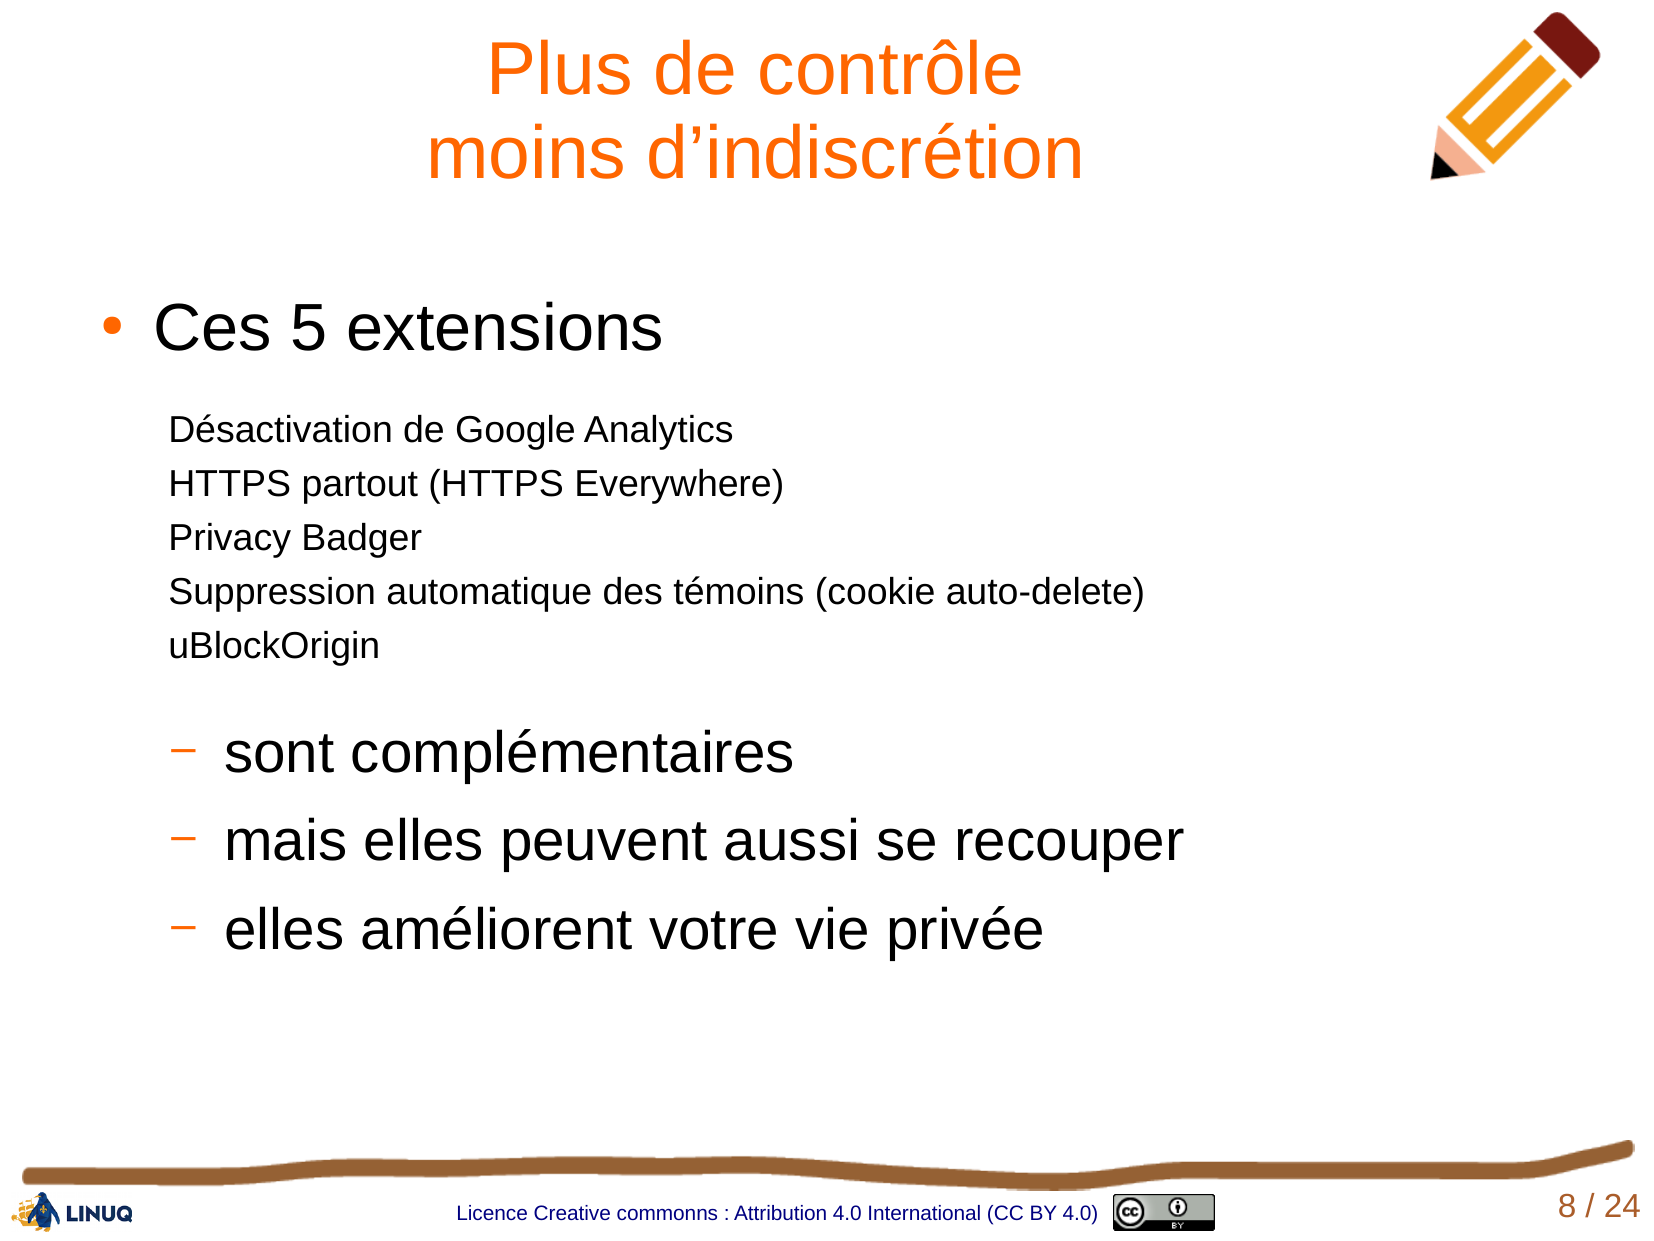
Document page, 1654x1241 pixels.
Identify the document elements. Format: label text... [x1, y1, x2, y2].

list Ces 5 extensions sont complémentaires mais elles peuvent aussi se recouper elles améliorent votre vie privée [82, 290, 1571, 1099]
picture [11, 1192, 132, 1232]
title Plus de contrôle moins d’indiscrétion [82, 26, 1430, 195]
picture [1113, 1194, 1215, 1231]
picture [1430, 12, 1601, 181]
text_box Désactivation de Google Analytics HTTPS partout (HTTPS Everywhere) Privacy Badger Suppression automatique des témoins (cookie auto-delete) uBlockOrigin [153, 401, 1174, 686]
picture [22, 1140, 1635, 1191]
